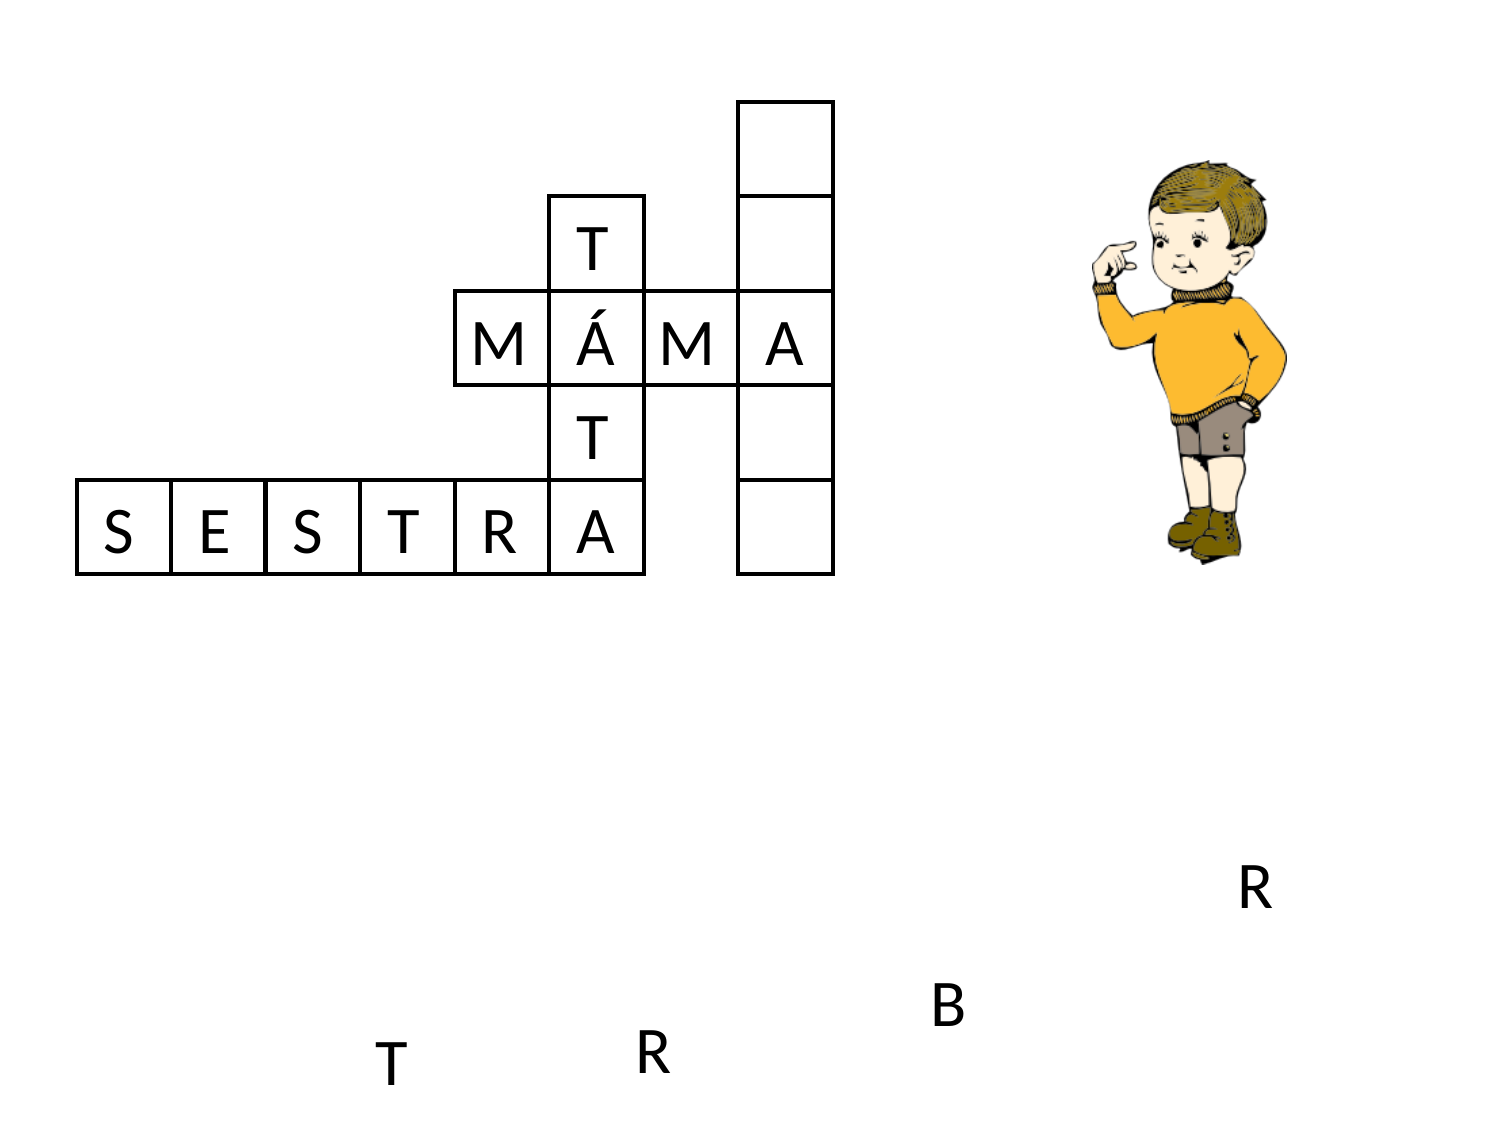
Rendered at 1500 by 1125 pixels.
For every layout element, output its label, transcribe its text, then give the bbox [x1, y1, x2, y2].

text_box R [466, 479, 533, 576]
text_box Á [561, 290, 630, 387]
text_box [624, 196, 644, 575]
text_box [76, 479, 88, 575]
text_box T [561, 196, 624, 292]
text_box S [277, 479, 339, 576]
text_box E [183, 479, 246, 576]
text_box S [88, 479, 150, 576]
text_box [435, 479, 466, 575]
text_box T [360, 1011, 423, 1107]
text_box T [372, 479, 435, 576]
text_box A [561, 479, 630, 576]
text_box [246, 479, 277, 575]
text_box R [620, 999, 687, 1095]
text_box [731, 101, 833, 575]
text_box [150, 479, 183, 575]
text_box M [455, 290, 542, 387]
text_box A [750, 290, 819, 387]
text_box M [644, 290, 731, 387]
picture [1092, 160, 1287, 565]
text_box T [561, 385, 624, 479]
text_box [339, 479, 372, 575]
text_box [533, 196, 561, 575]
text_box B [915, 952, 982, 1048]
text_box R [1222, 834, 1289, 930]
